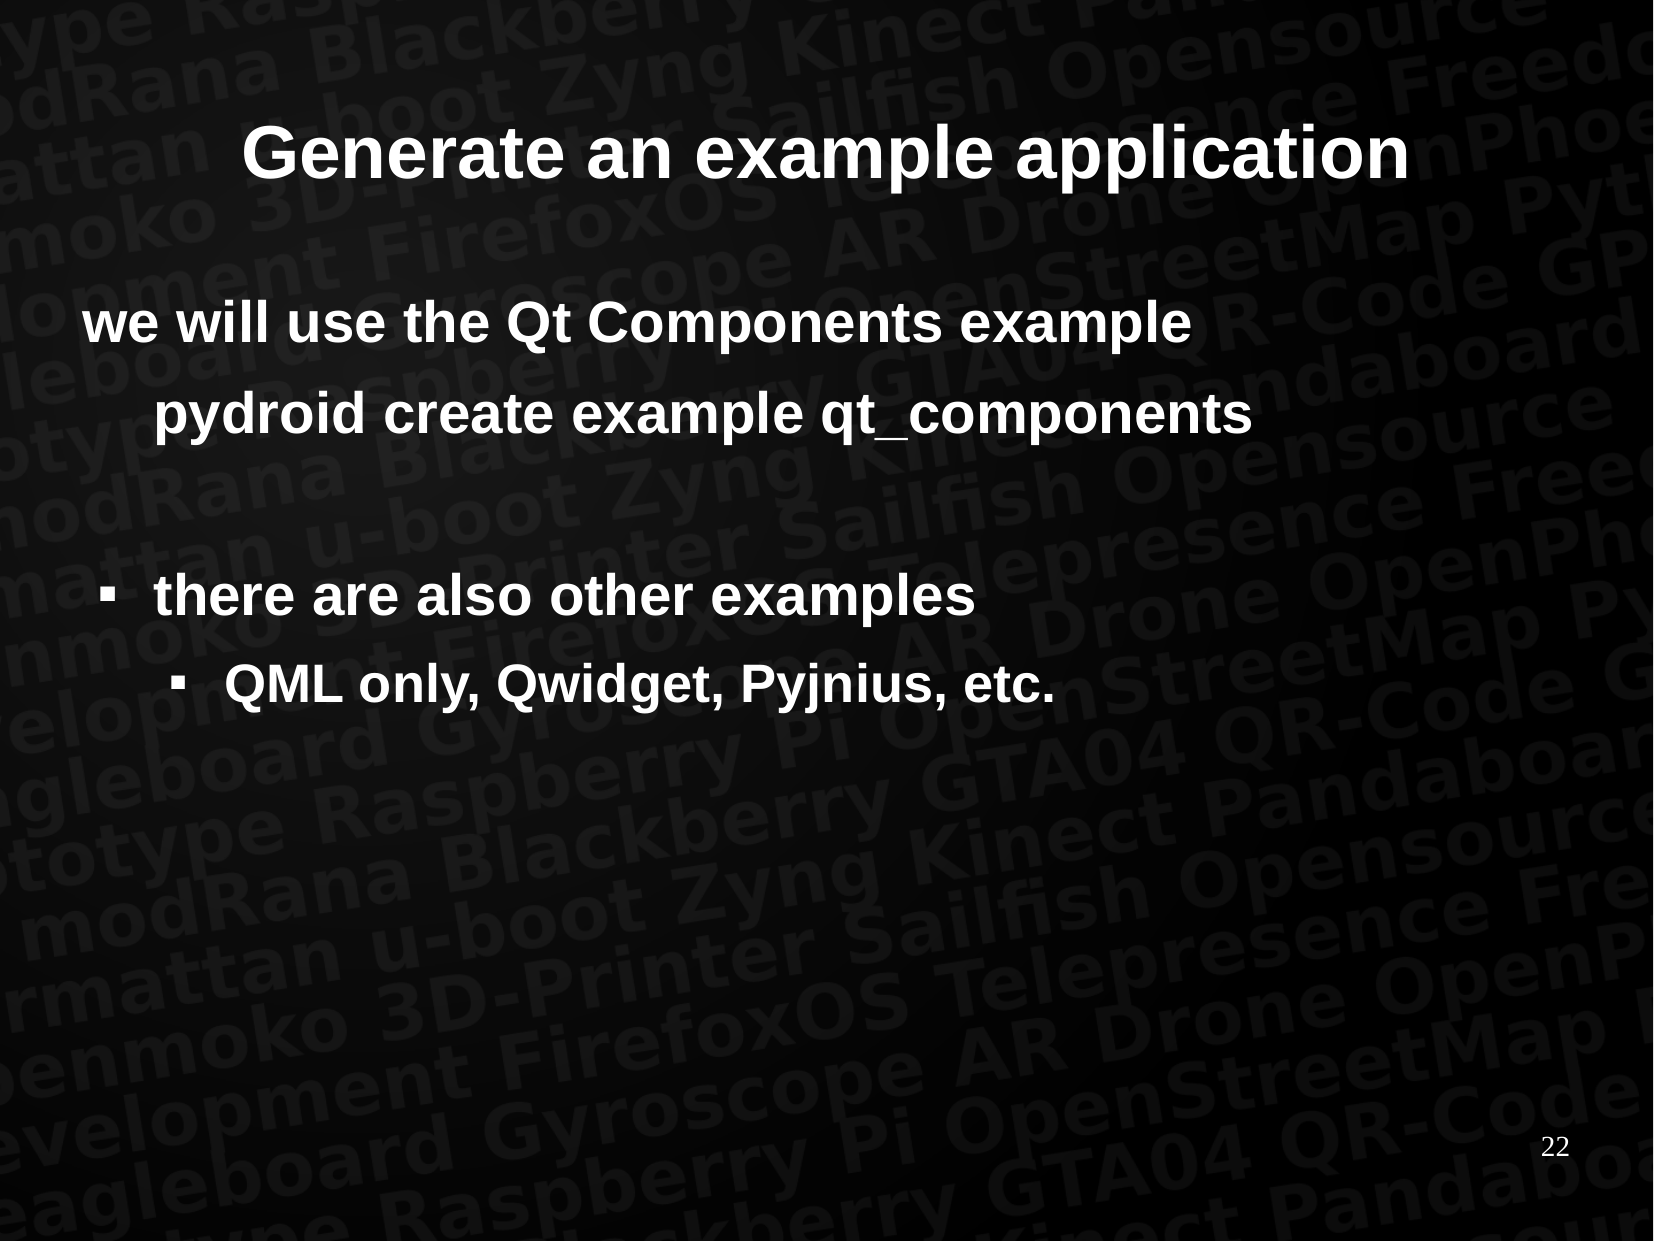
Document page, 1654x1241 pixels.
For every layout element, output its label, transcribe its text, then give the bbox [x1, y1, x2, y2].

list we will use the Qt Components example pydroid create example qt_components there are also other examples QML only, Qwidget, Pyjnius, etc. [82, 290, 1538, 1010]
picture [0, 0, 1654, 1241]
title Generate an example application [82, 49, 1571, 257]
